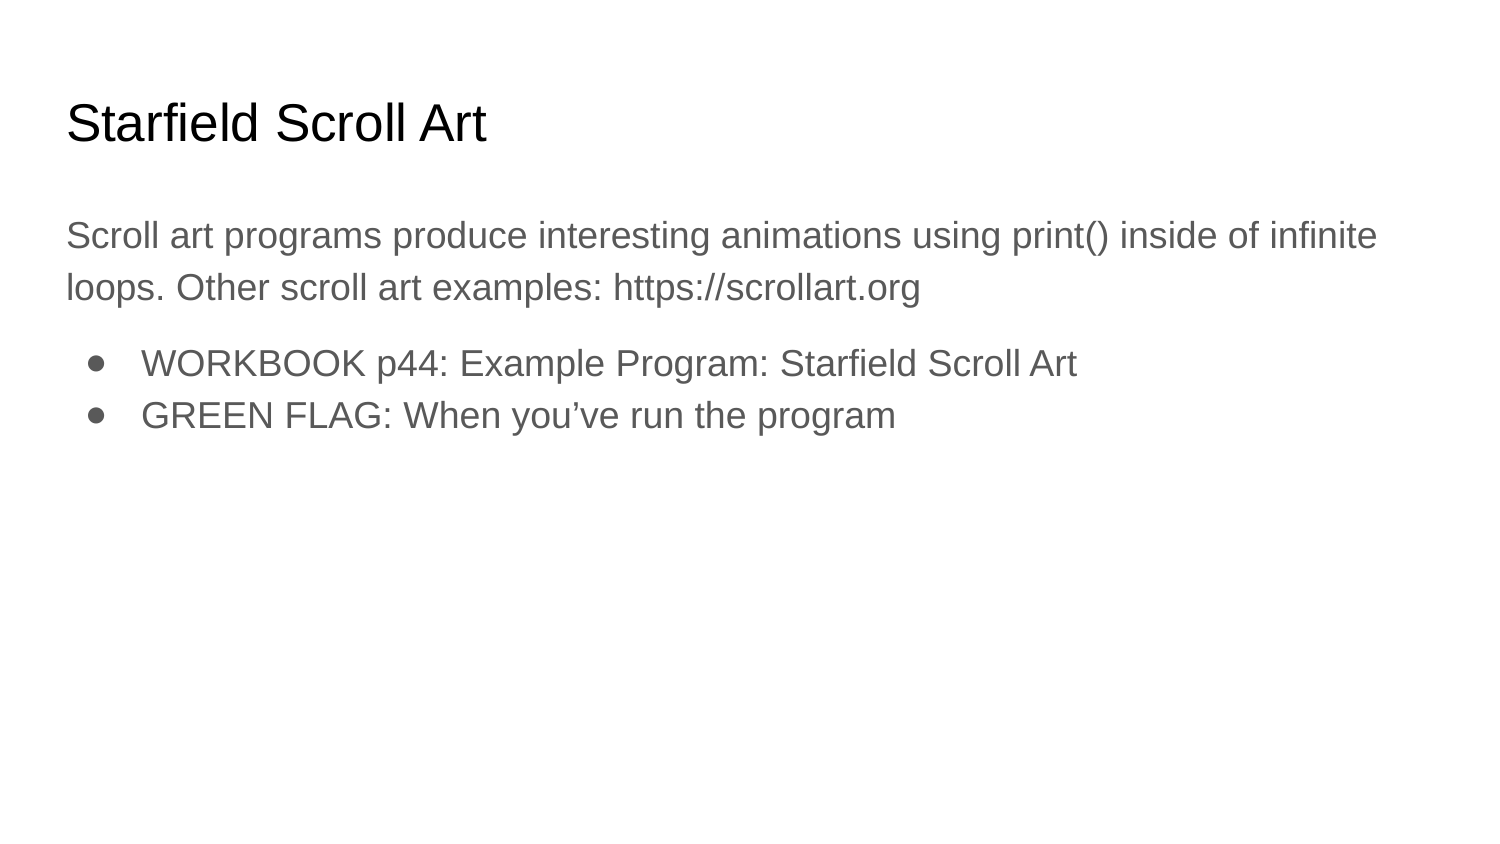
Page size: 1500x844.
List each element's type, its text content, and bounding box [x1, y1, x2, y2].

list Scroll art programs produce interesting animations using print() inside of infinite loops. Other scroll art examples: https://scrollart.org WORKBOOK p44: Example Program: Starfield Scroll Art GREEN FLAG: When you’ve run the program [51, 189, 1449, 750]
title Starfield Scroll Art [51, 72, 1449, 167]
